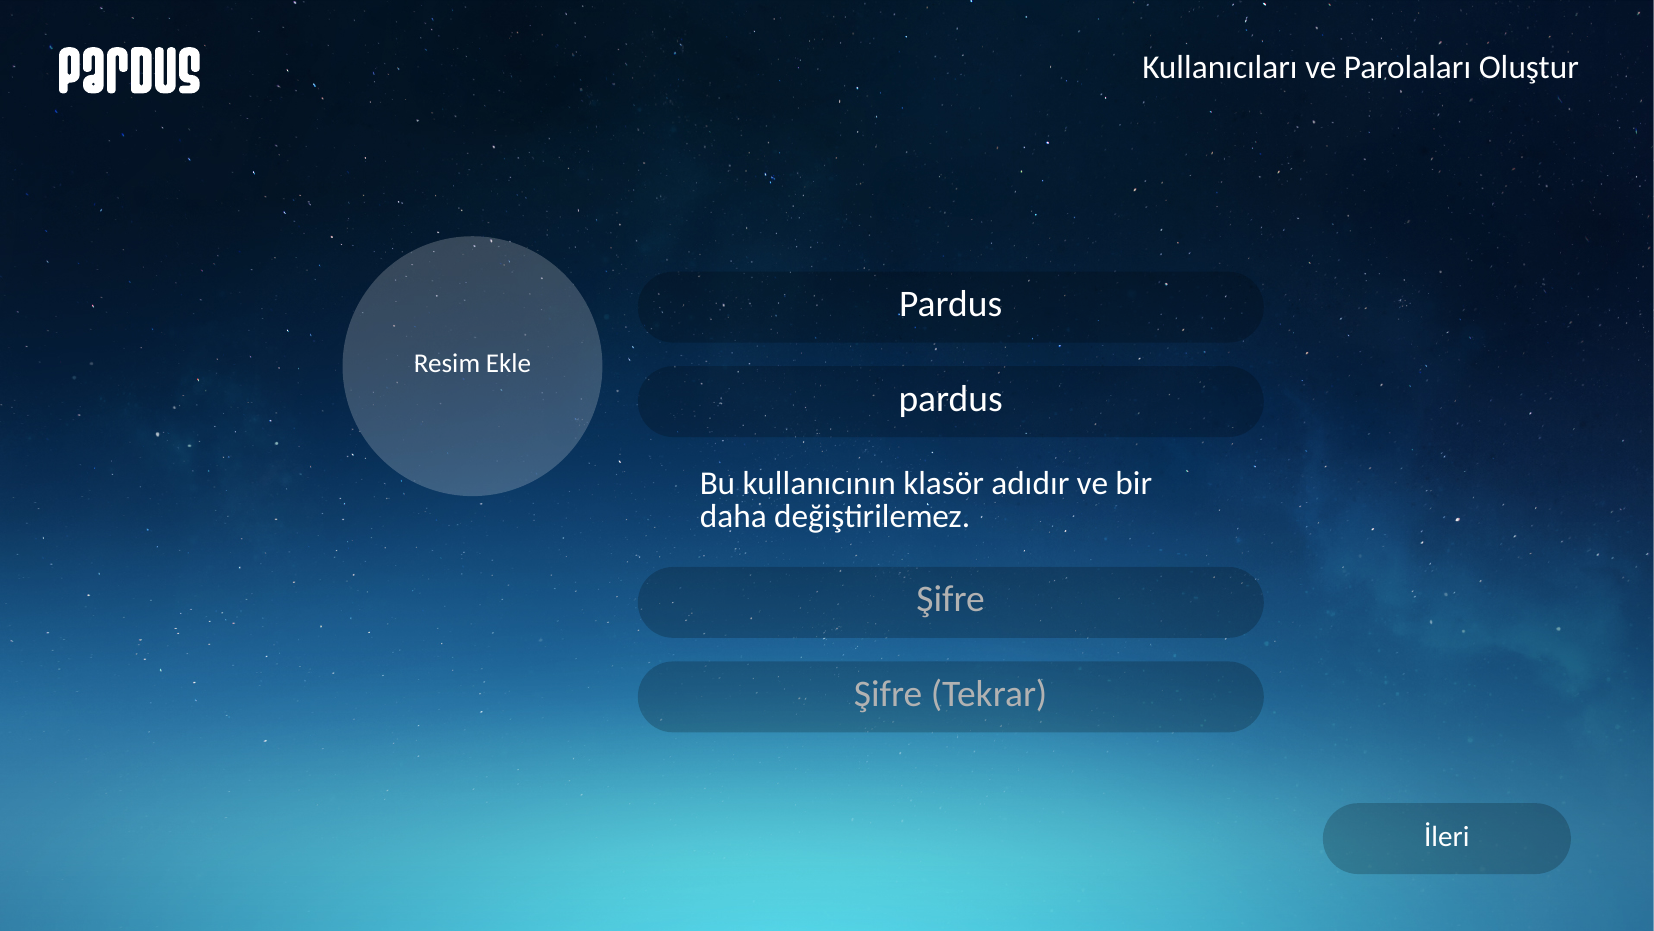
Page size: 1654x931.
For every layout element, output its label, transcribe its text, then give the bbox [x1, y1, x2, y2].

text_box Kullanıcıları ve Parolaları Oluştur [1051, 46, 1595, 95]
text_box pardus [637, 366, 1264, 438]
text_box [59, 47, 80, 94]
text_box Pardus [637, 271, 1264, 343]
text_box [107, 47, 128, 94]
text_box [131, 47, 152, 94]
text_box İleri [1322, 803, 1571, 875]
text_box [83, 47, 104, 94]
text_box Şifre [637, 566, 1264, 638]
text_box Resim Ekle [342, 236, 603, 497]
text_box Şifre (Tekrar) [637, 661, 1264, 733]
picture [0, 0, 1654, 931]
text_box [155, 47, 176, 94]
text_box Bu kullanıcının klasör adıdır ve bir daha değiştirilemez. [685, 461, 1229, 544]
text_box [179, 47, 200, 94]
